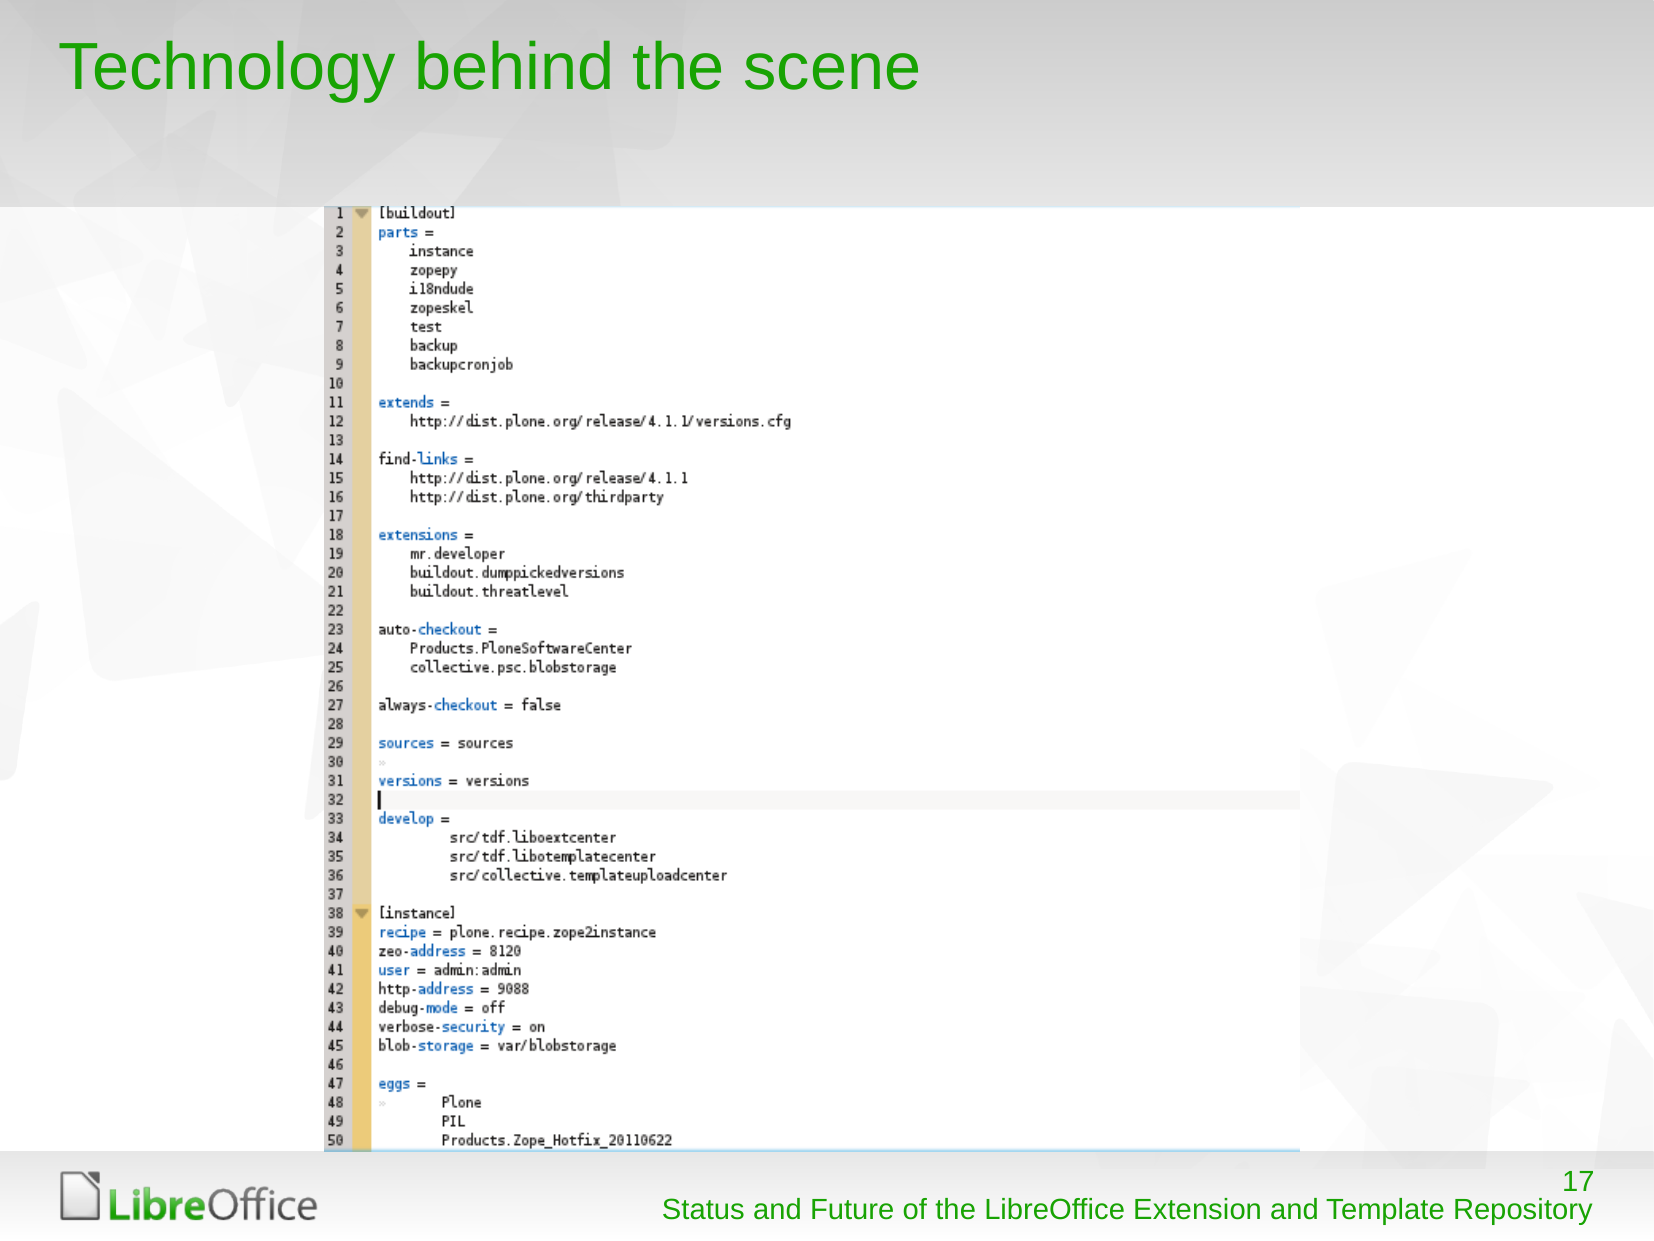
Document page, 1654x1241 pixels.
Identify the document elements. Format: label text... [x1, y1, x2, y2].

title Technology behind the scene [59, 28, 1595, 179]
picture [0, 0, 1654, 1240]
